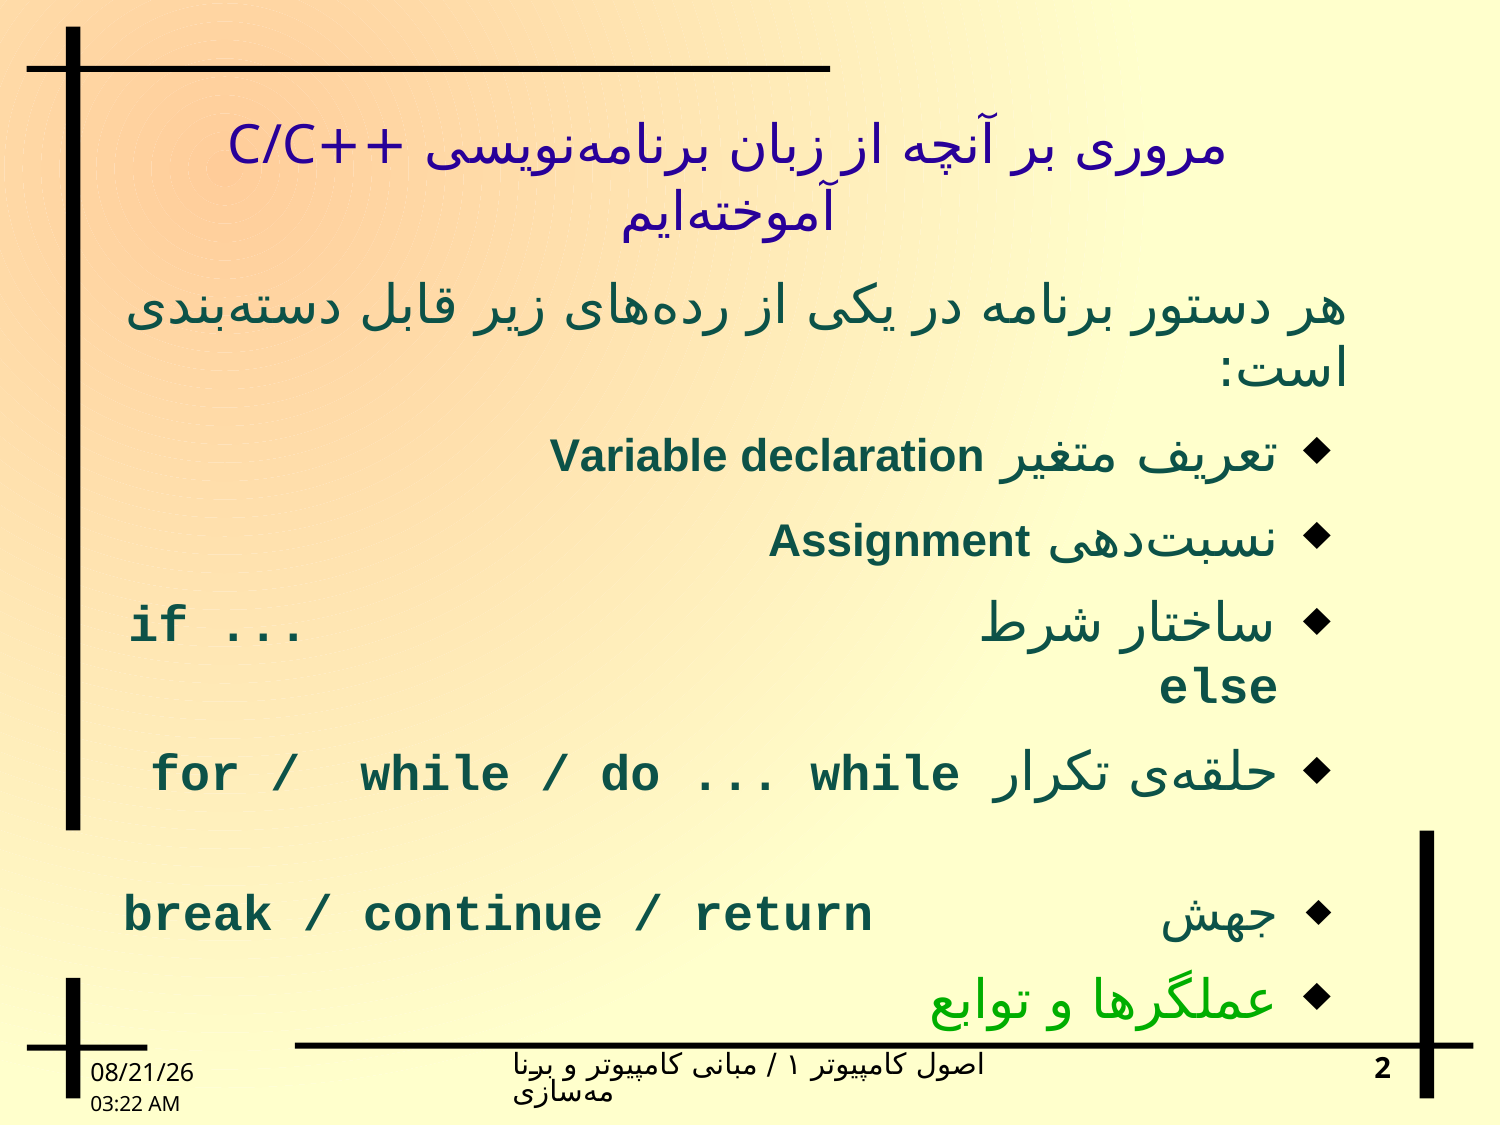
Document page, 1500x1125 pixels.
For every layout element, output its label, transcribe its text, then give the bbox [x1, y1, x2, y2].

title مروری بر آنچه از زبان برنامه‌نویسی ++C/C آموخته‌ایم [113, 114, 1344, 234]
list هر دستور برنامه در یکی از رده‌های زیر قابل دسته‌بندی است: تعریف متغیر Variable declaration نسبت‌دهی Assignment ساختار شرط if ... else حلقه‌ی تکرار for / while / do ... while جهش break / continue / return عملگرها و توابع [122, 273, 1403, 993]
